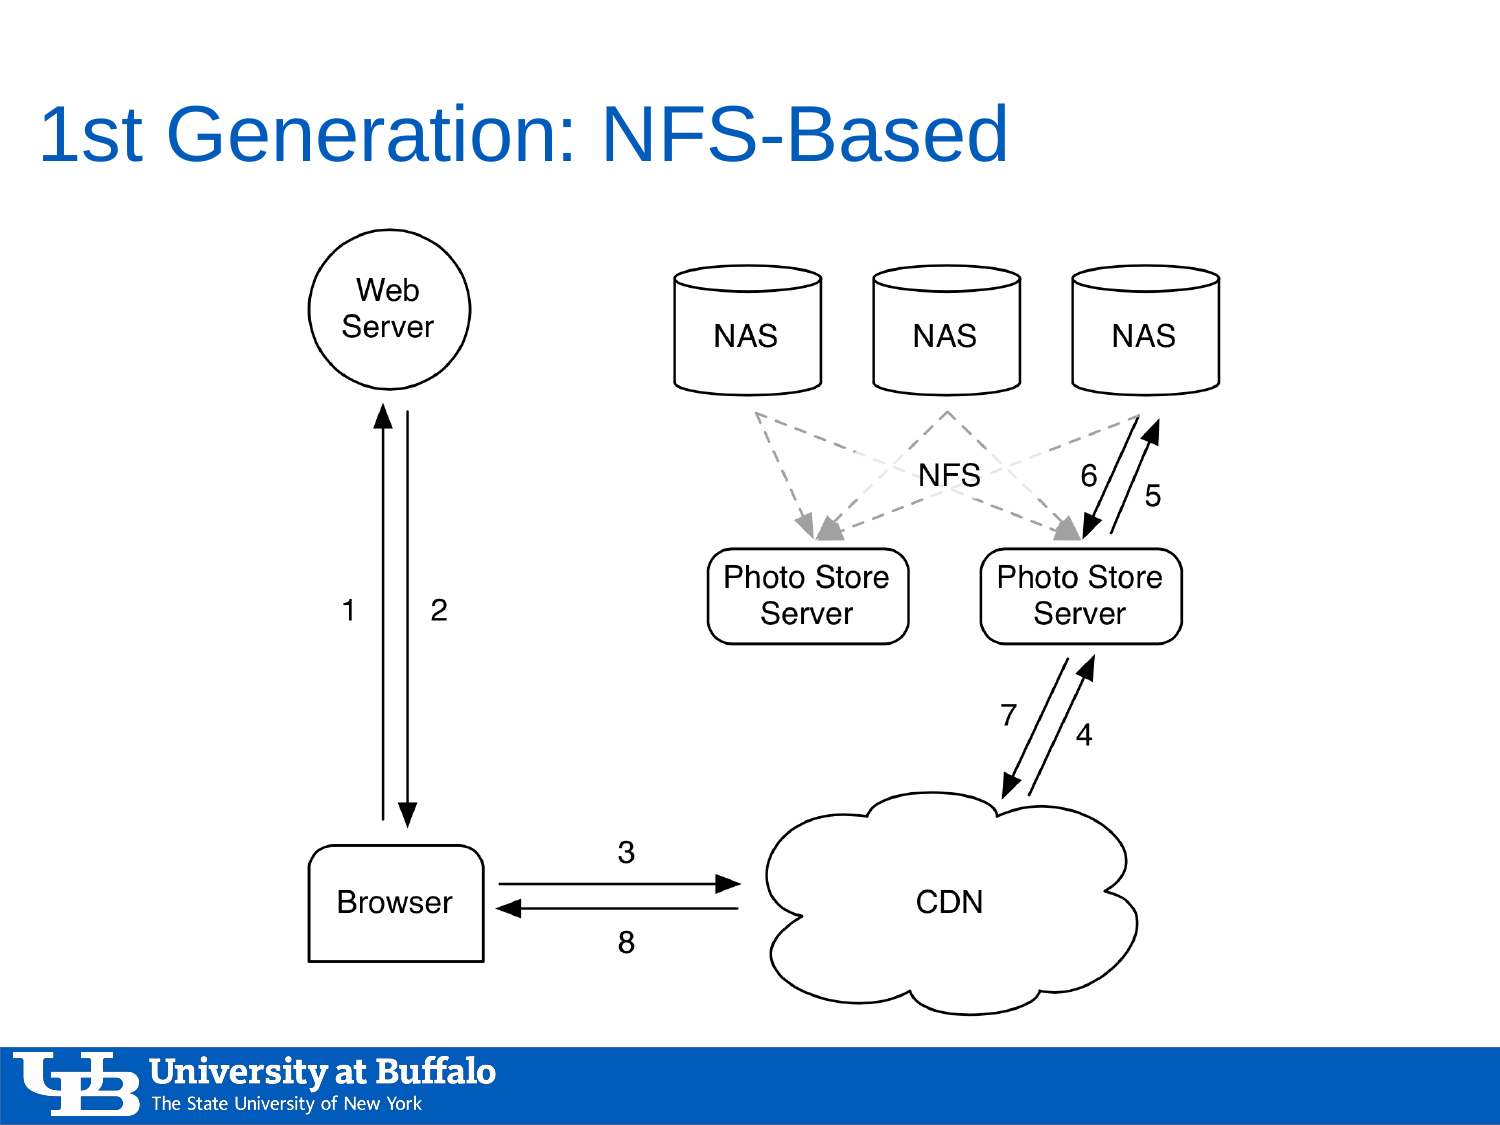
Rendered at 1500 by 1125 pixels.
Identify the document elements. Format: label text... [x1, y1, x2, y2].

picture [262, 199, 1238, 1033]
picture [13, 1052, 496, 1116]
title 1st Generation: NFS-Based [37, 95, 1388, 173]
